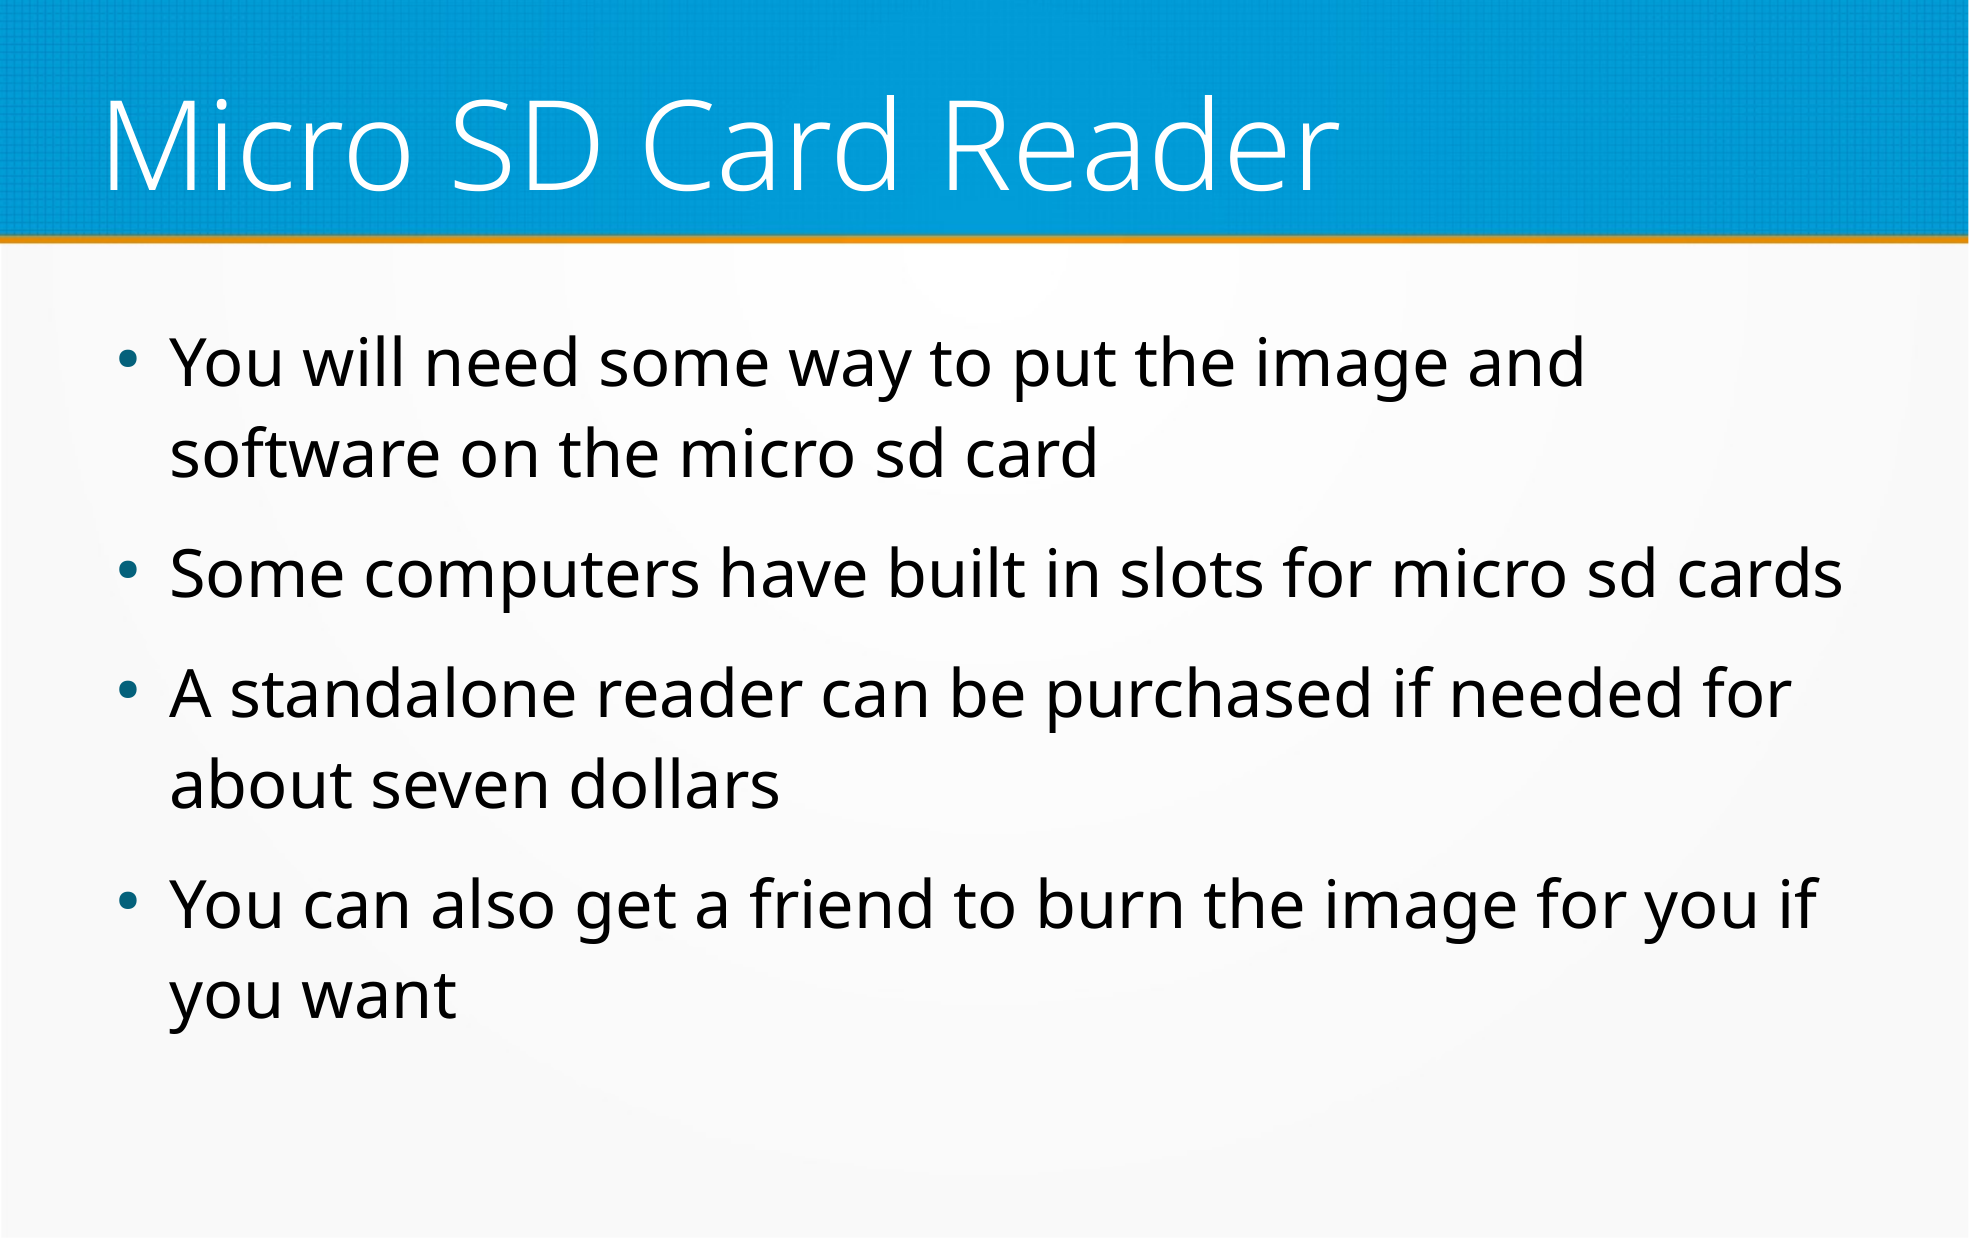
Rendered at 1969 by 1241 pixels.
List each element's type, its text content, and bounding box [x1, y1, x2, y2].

list You will need some way to put the image and software on the micro sd card Some computers have built in slots for micro sd cards A standalone reader can be purchased if needed for about seven dollars You can also get a friend to burn the image for you if you want [98, 315, 1861, 1081]
title Micro SD Card Reader [98, 19, 1870, 227]
picture [0, 233, 1969, 1241]
